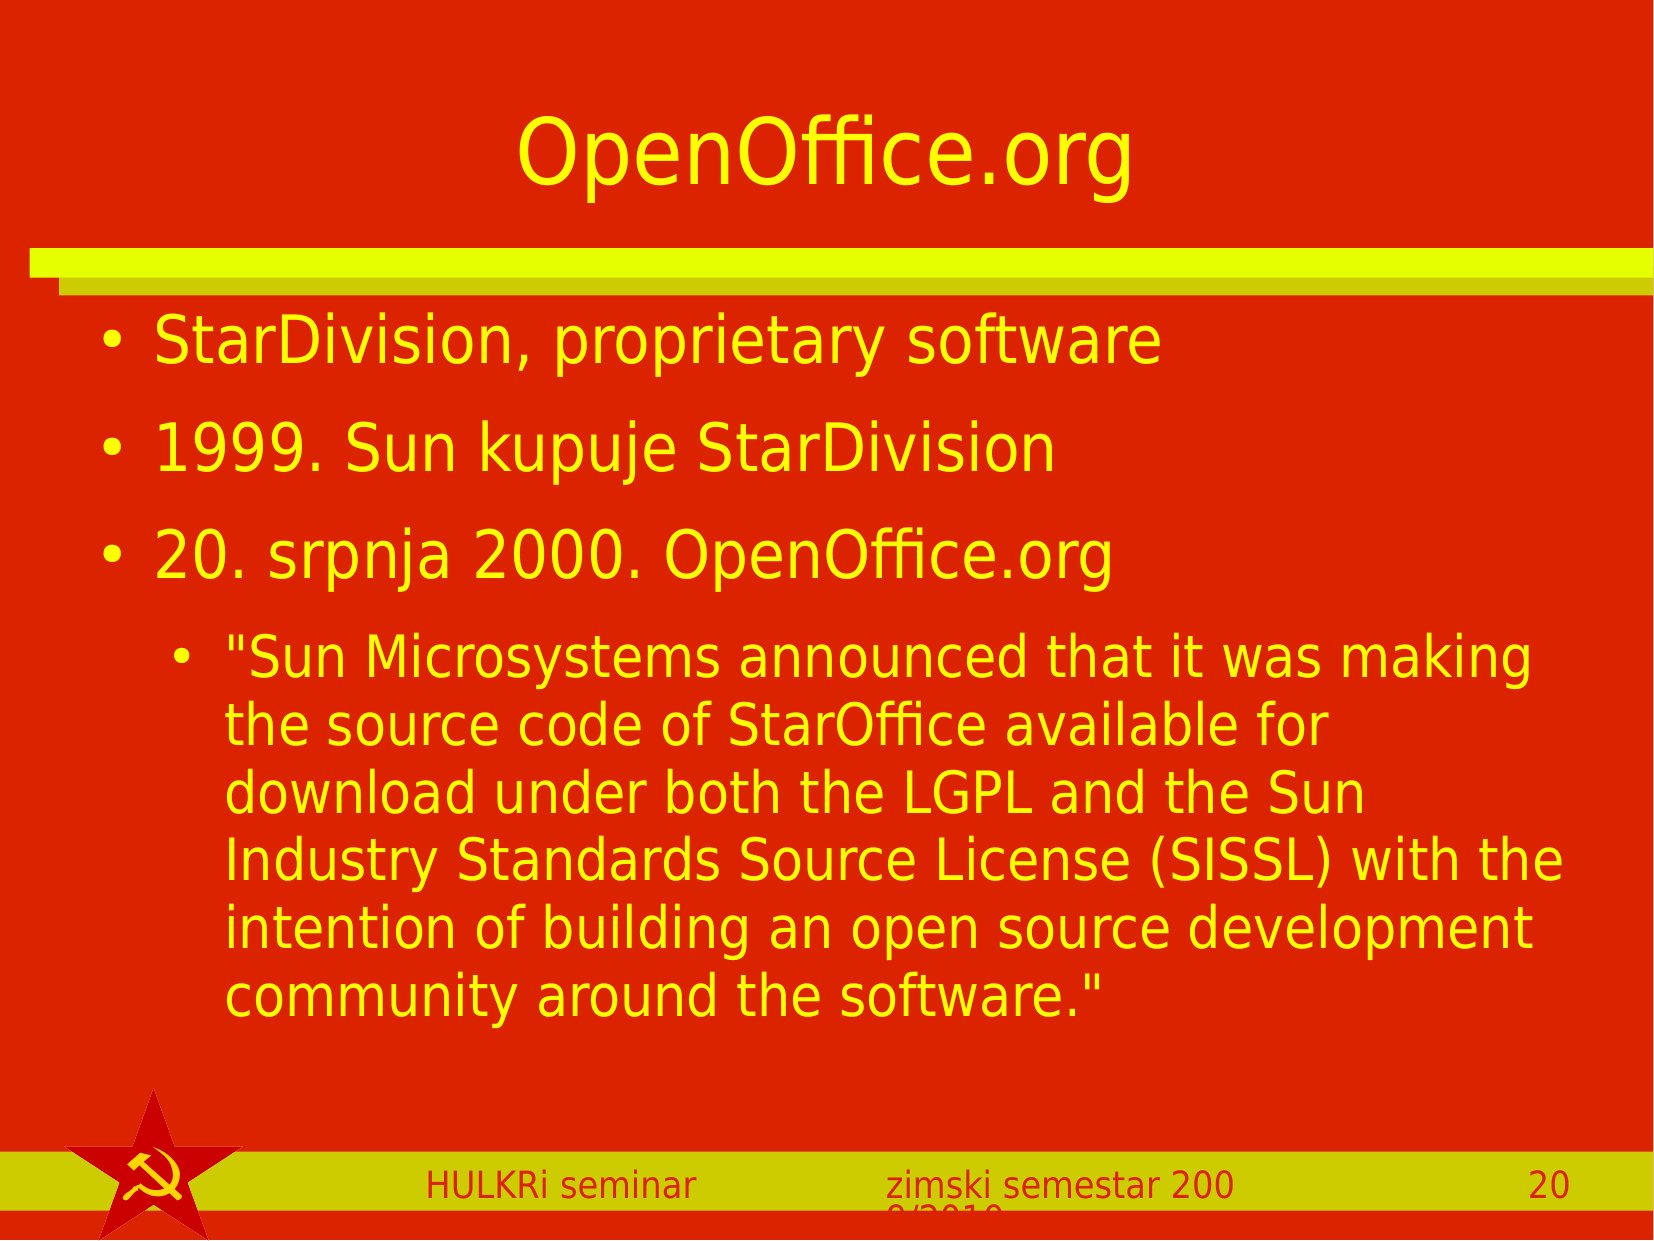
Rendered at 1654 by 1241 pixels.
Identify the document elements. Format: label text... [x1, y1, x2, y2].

picture [64, 1088, 243, 1241]
list StarDivision, proprietary software 1999. Sun kupuje StarDivision 20. srpnja 2000. OpenOffice.org "Sun Microsystems announced that it was making the source code of StarOffice available for download under both the LGPL and the Sun Industry Standards Source License (SISSL) with the intention of building an open source development community around the software." [82, 302, 1571, 1106]
title OpenOffice.org [82, 49, 1571, 257]
